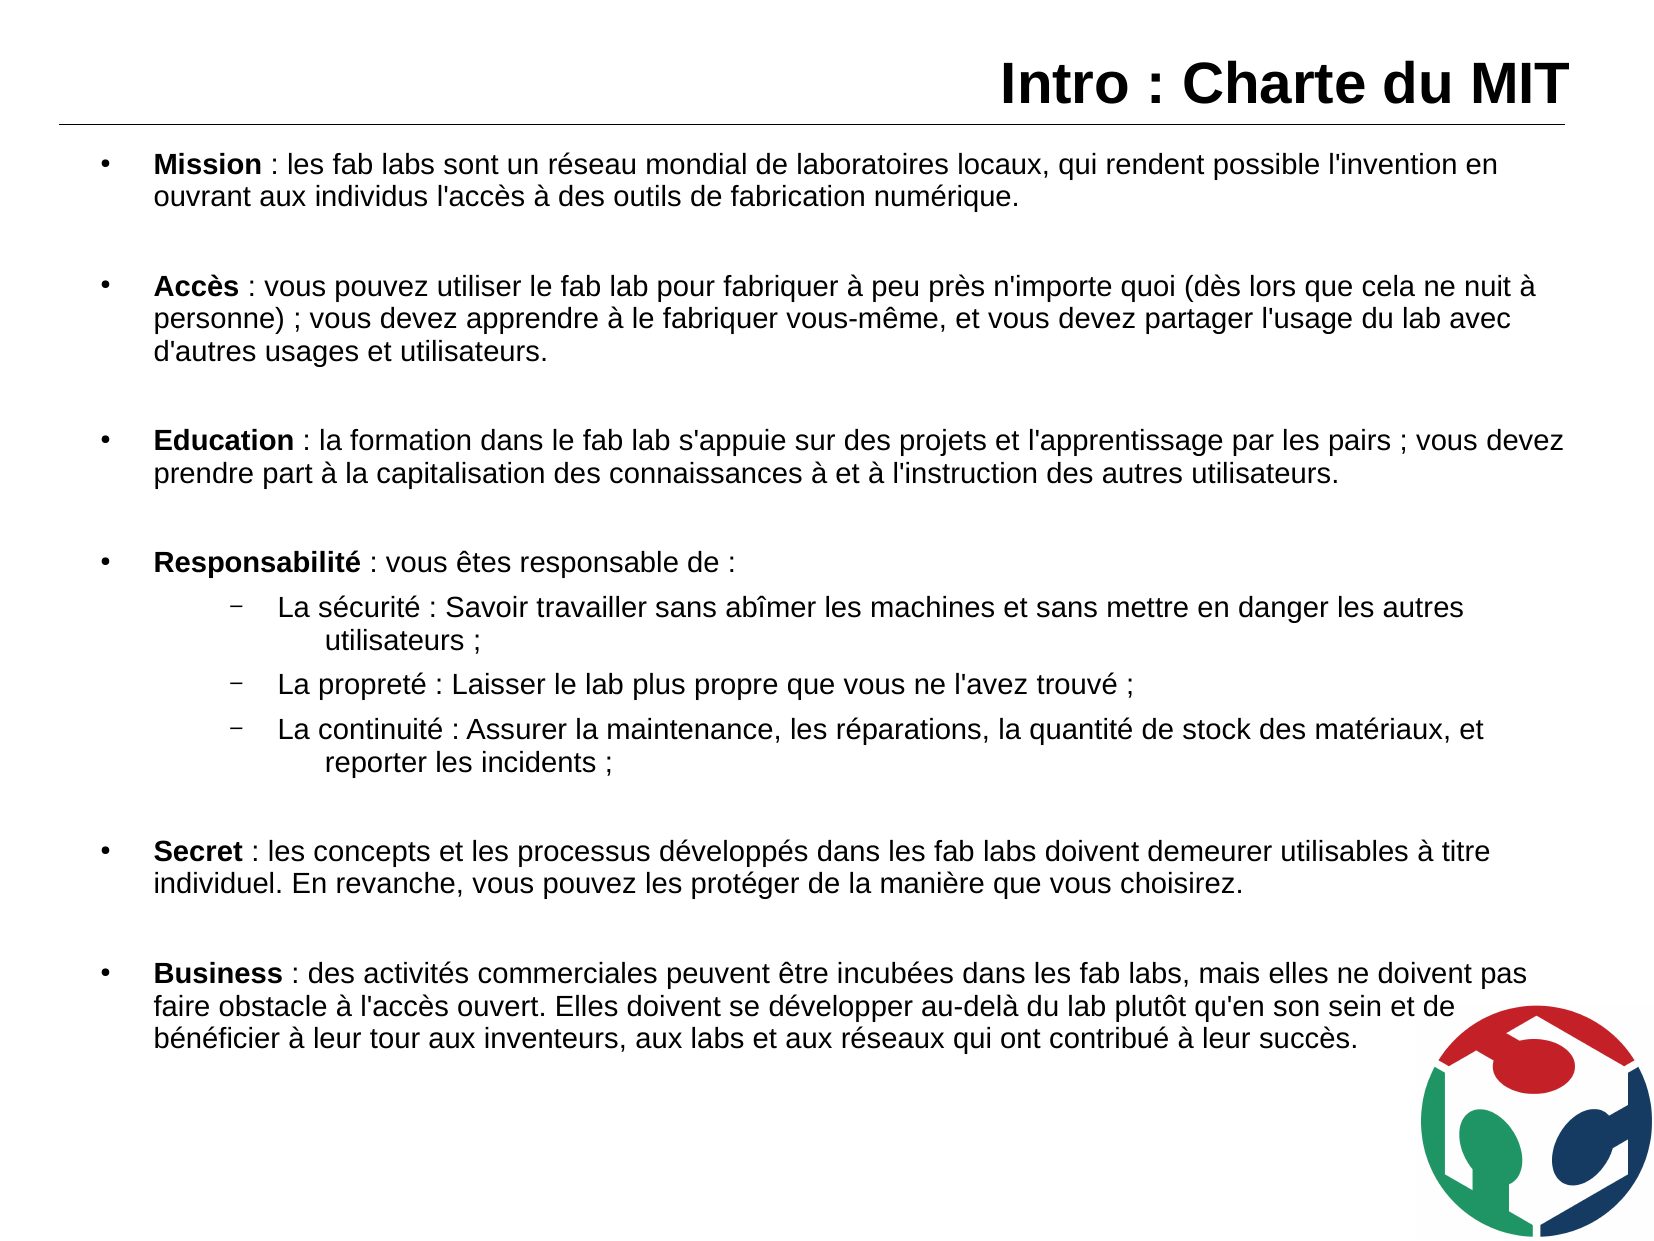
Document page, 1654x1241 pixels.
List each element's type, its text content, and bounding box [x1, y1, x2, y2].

list Mission : les fab labs sont un réseau mondial de laboratoires locaux, qui rendent possible l'invention en ouvrant aux individus l'accès à des outils de fabrication numérique. Accès : vous pouvez utiliser le fab lab pour fabriquer à peu près n'importe quoi (dès lors que cela ne nuit à personne) ; vous devez apprendre à le fabriquer vous-même, et vous devez partager l'usage du lab avec d'autres usages et utilisateurs. Education : la formation dans le fab lab s'appuie sur des projets et l'apprentissage par les pairs ; vous devez prendre part à la capitalisation des connaissances à et à l'instruction des autres utilisateurs. Responsabilité : vous êtes responsable de : La sécurité : Savoir travailler sans abîmer les machines et sans mettre en danger les autres utilisateurs ; La propreté : Laisser le lab plus propre que vous ne l'avez trouvé ; La continuité : Assurer la maintenance, les réparations, la quantité de stock des matériaux, et reporter les incidents ; Secret : les concepts et les processus développés dans les fab labs doivent demeurer utilisables à titre individuel. En revanche, vous pouvez les protéger de la manière que vous choisirez. Business : des activités commerciales peuvent être incubées dans les fab labs, mais elles ne doivent pas faire obstacle à l'accès ouvert. Elles doivent se développer au-delà du lab plutôt qu'en son sein et de bénéficier à leur tour aux inventeurs, aux labs et aux réseaux qui ont contribué à leur succès. [82, 147, 1571, 1197]
title Intro : Charte du MIT [59, 46, 1571, 122]
picture [1417, 1003, 1654, 1240]
